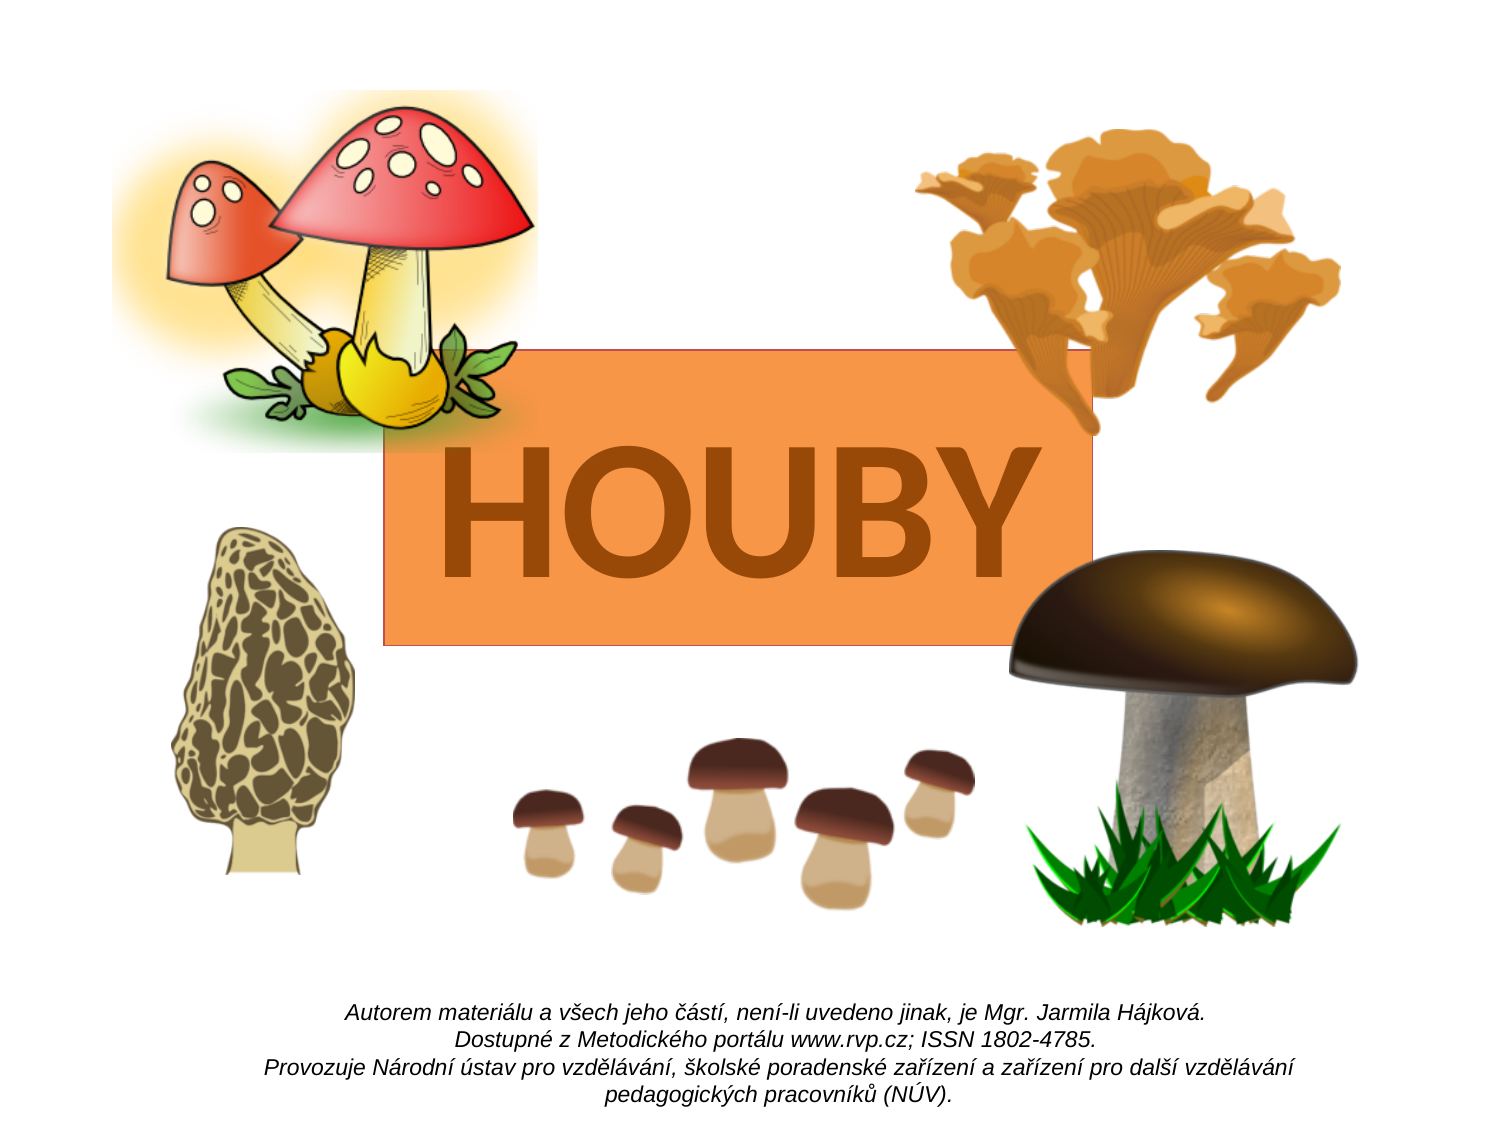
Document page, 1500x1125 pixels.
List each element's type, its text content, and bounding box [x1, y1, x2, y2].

picture [112, 90, 538, 453]
picture [513, 738, 975, 912]
text_box Autorem materiálu a všech jeho částí, není-li uvedeno jinak, je Mgr. Jarmila Hájková. Dostupné z Metodického portálu www.rvp.cz; ISSN 1802-4785. Provozuje Národní ústav pro vzdělávání, školské poradenské zařízení a zařízení pro další vzdělávání pedagogických pracovníků (NÚV). [171, 989, 1388, 1116]
title HOUBY [383, 350, 1093, 646]
picture [915, 129, 1341, 436]
picture [171, 527, 355, 875]
picture [1009, 550, 1365, 927]
